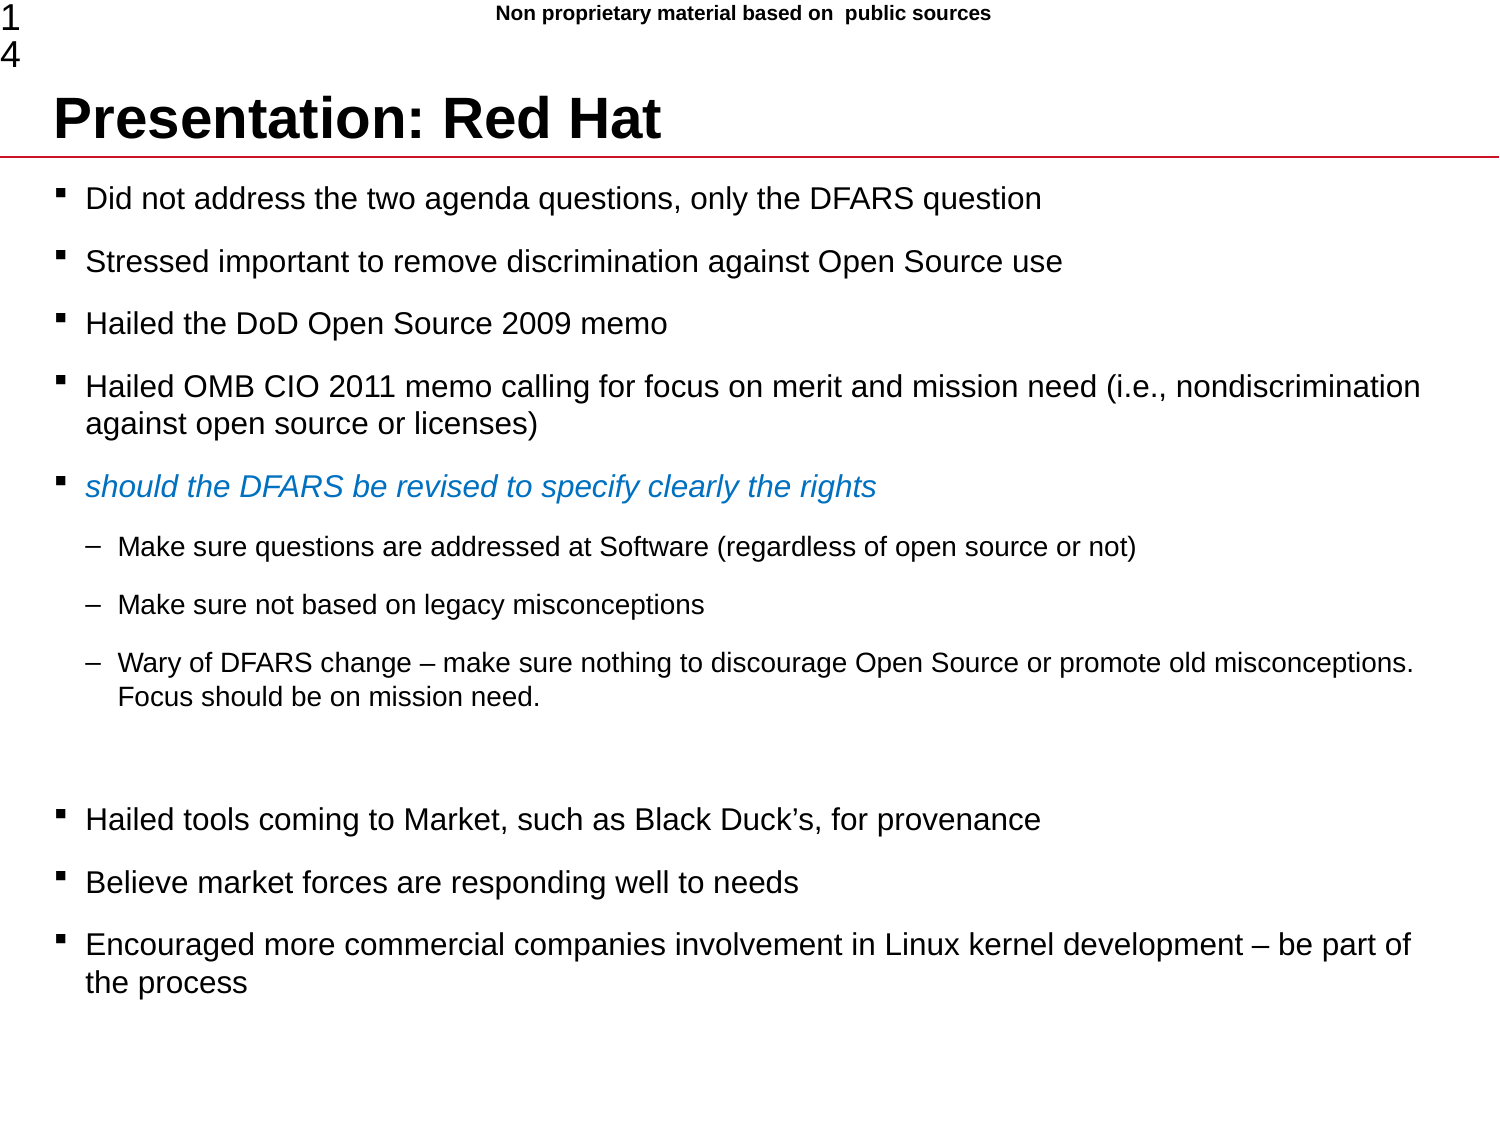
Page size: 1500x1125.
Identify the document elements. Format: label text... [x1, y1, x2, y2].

list Did not address the two agenda questions, only the DFARS question Stressed important to remove discrimination against Open Source use Hailed the DoD Open Source 2009 memo Hailed OMB CIO 2011 memo calling for focus on merit and mission need (i.e., nondiscrimination against open source or licenses) should the DFARS be revised to specify clearly the rights Make sure questions are addressed at Software (regardless of open source or not) Make sure not based on legacy misconceptions Wary of DFARS change – make sure nothing to discourage Open Source or promote old misconceptions. Focus should be on mission need. Hailed tools coming to Market, such as Black Duck’s, for provenance Believe market forces are responding well to needs Encouraged more commercial companies involvement in Linux kernel development – be part of the process [38, 170, 1461, 1011]
title Presentation: Red Hat [38, 35, 1225, 158]
